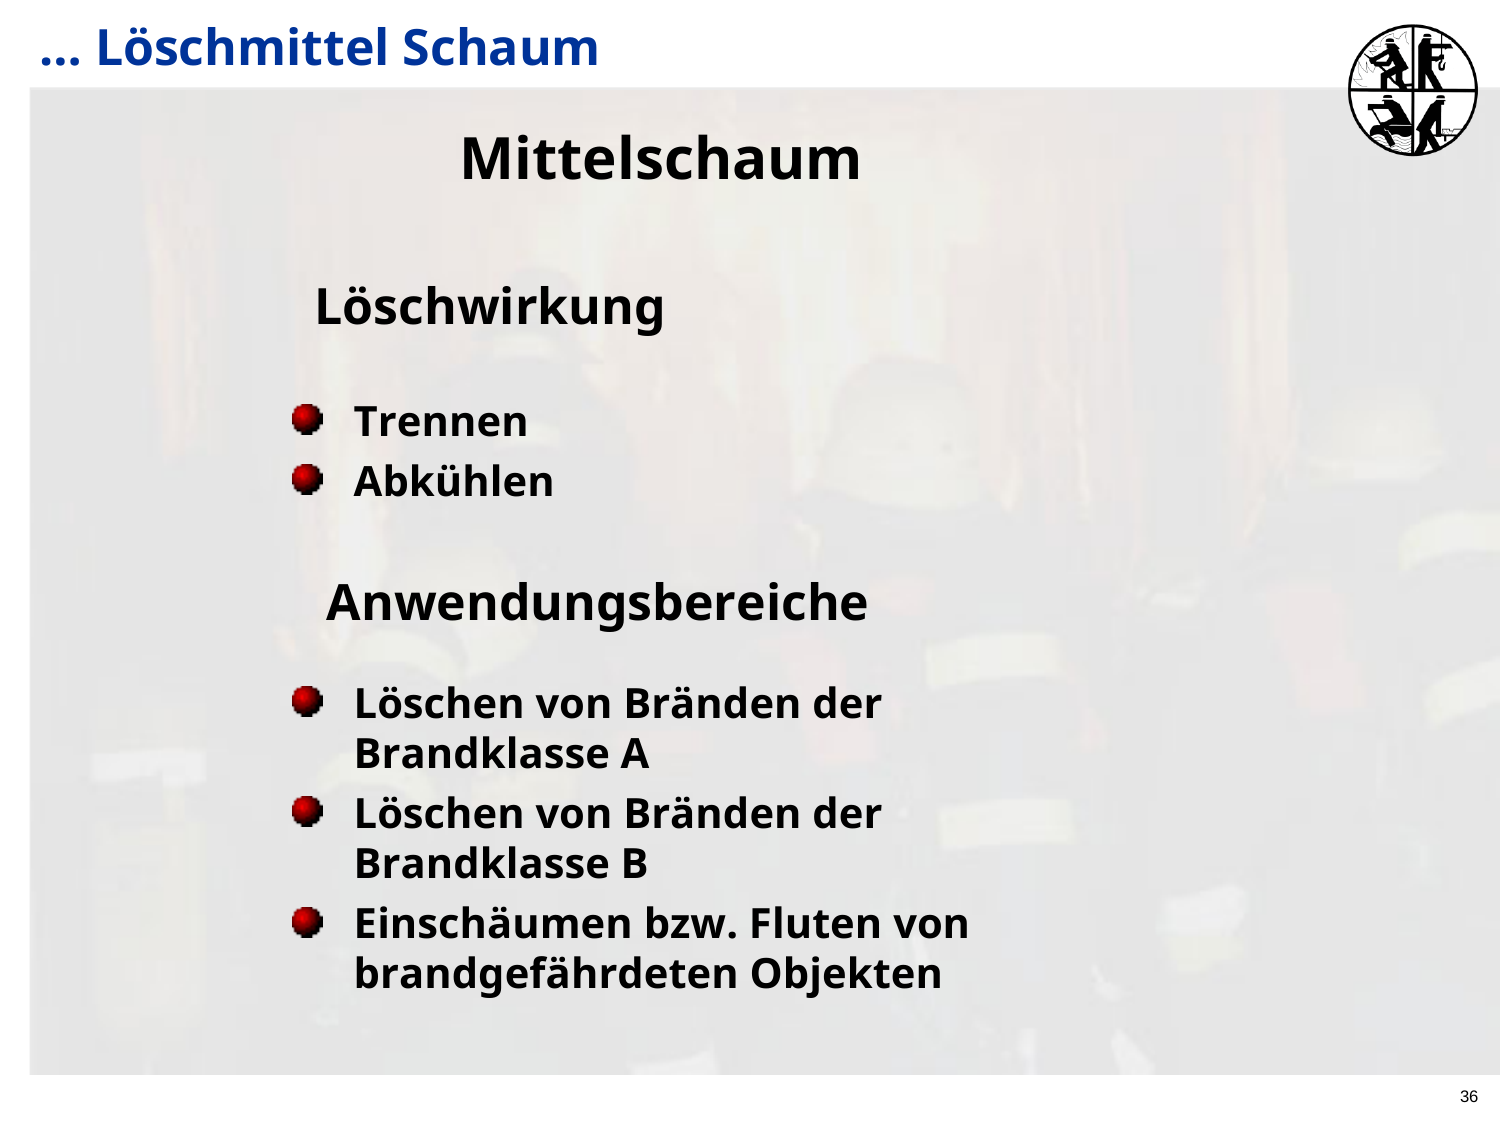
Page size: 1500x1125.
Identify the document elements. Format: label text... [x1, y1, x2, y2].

text_box Anwendungsbereiche [311, 562, 885, 638]
text_box <Foliennummer> [1180, 1078, 1494, 1118]
picture [31, 20, 1500, 1075]
text_box Löschen von Bränden der Brandklasse A Löschen von Bränden der Brandklasse B Einschäumen bzw. Fluten von brandgefährdeten Objekten [277, 668, 1114, 1006]
text_box Mittelschaum [383, 113, 879, 200]
title … Löschmittel Schaum [39, 15, 1222, 78]
text_box Löschwirkung [299, 267, 682, 343]
text_box Trennen Abkühlen [277, 326, 571, 513]
